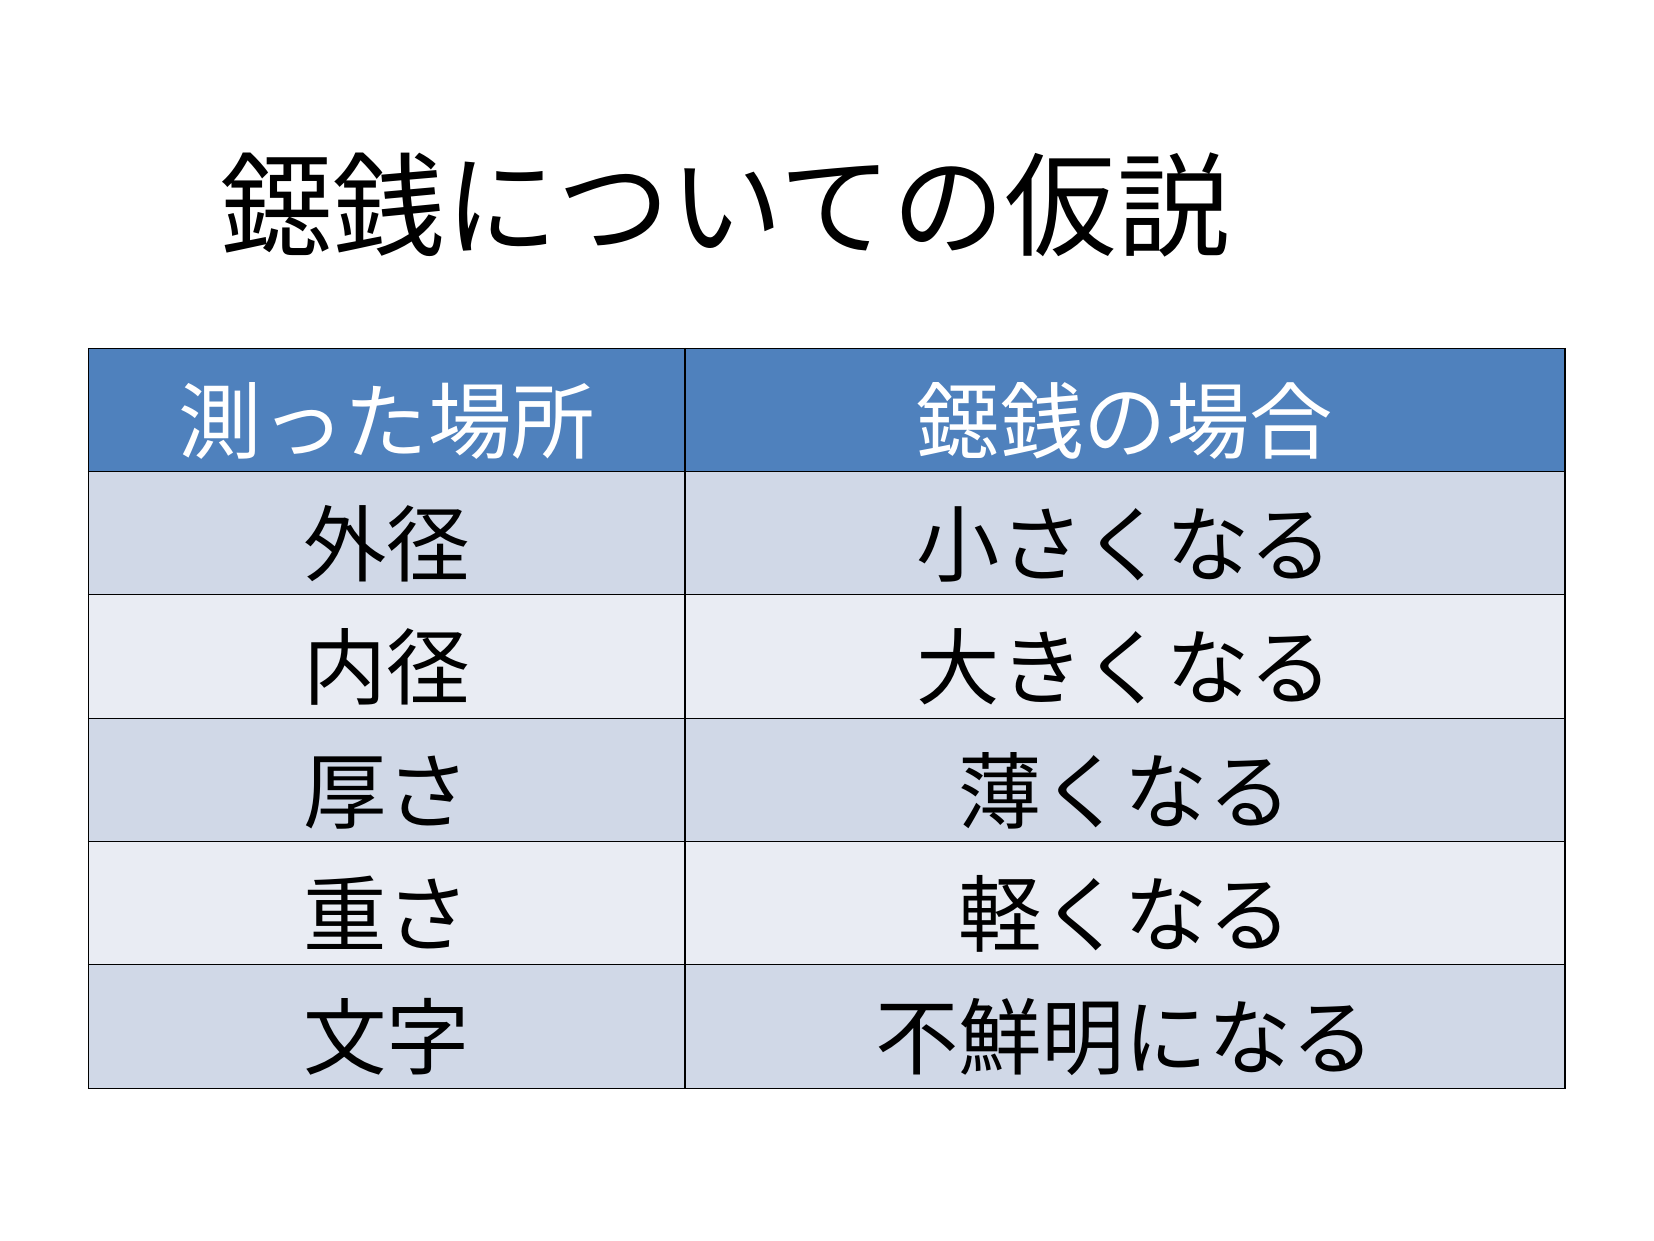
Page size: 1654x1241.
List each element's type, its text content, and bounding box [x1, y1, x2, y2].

table_cell 軽くなる [686, 842, 1564, 964]
table_cell 内径 [89, 595, 684, 718]
table_header 鐚銭の場合 [686, 349, 1564, 471]
table_cell 大きくなる [686, 595, 1564, 718]
table_cell 薄くなる [686, 719, 1564, 841]
table_cell 重さ [89, 842, 684, 964]
text_box 鐚銭についての仮説 [205, 127, 1316, 278]
table_cell 厚さ [89, 719, 684, 841]
table_cell 小さくなる [686, 472, 1564, 594]
table_cell 外径 [89, 472, 684, 594]
table_header 測った場所 [89, 349, 684, 471]
table_cell 不鮮明になる [686, 965, 1564, 1088]
table_cell 文字 [89, 965, 684, 1088]
